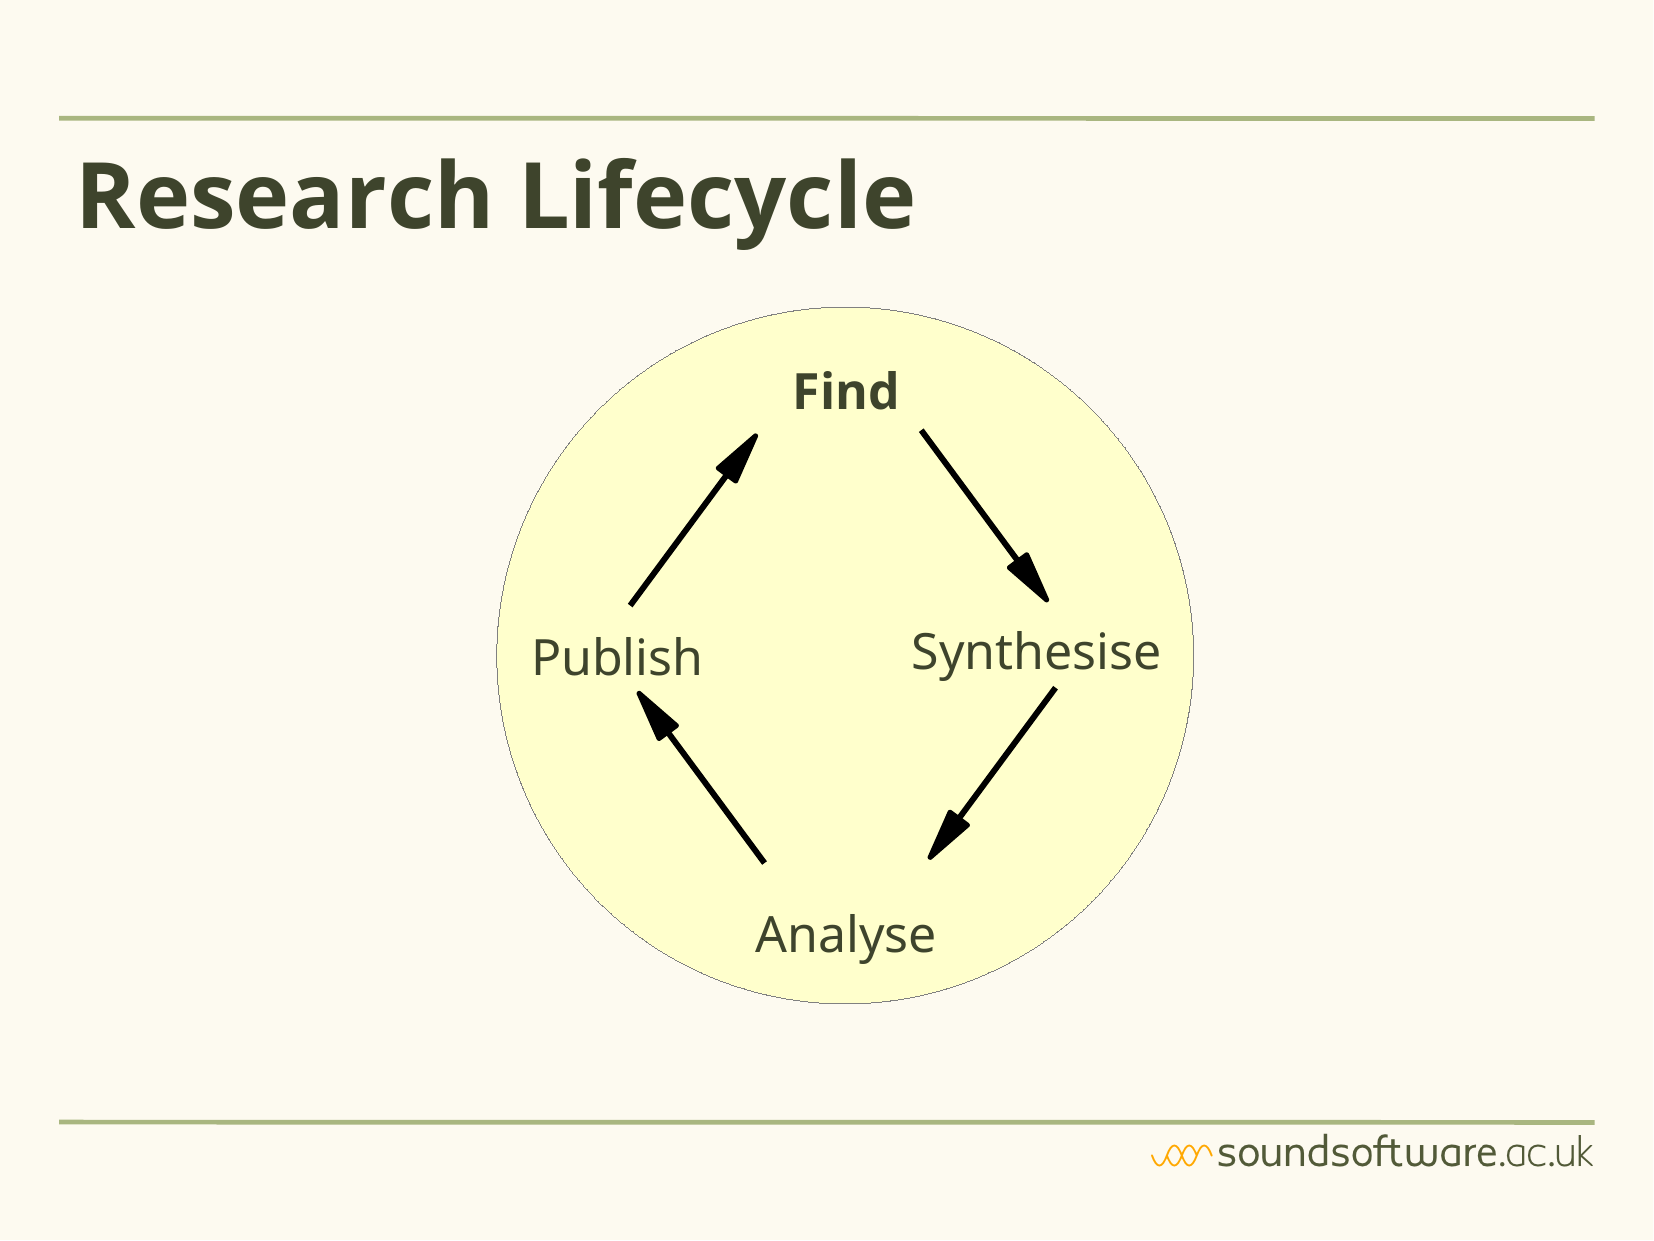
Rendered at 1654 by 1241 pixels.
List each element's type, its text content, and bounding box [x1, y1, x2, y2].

text_box Publish [516, 617, 797, 693]
text_box [496, 307, 1194, 1004]
picture [1151, 1133, 1593, 1167]
title Research Lifecycle [59, 109, 1594, 274]
text_box Find [736, 351, 957, 427]
text_box Synthesise [826, 611, 1177, 687]
text_box Analyse [723, 895, 970, 971]
